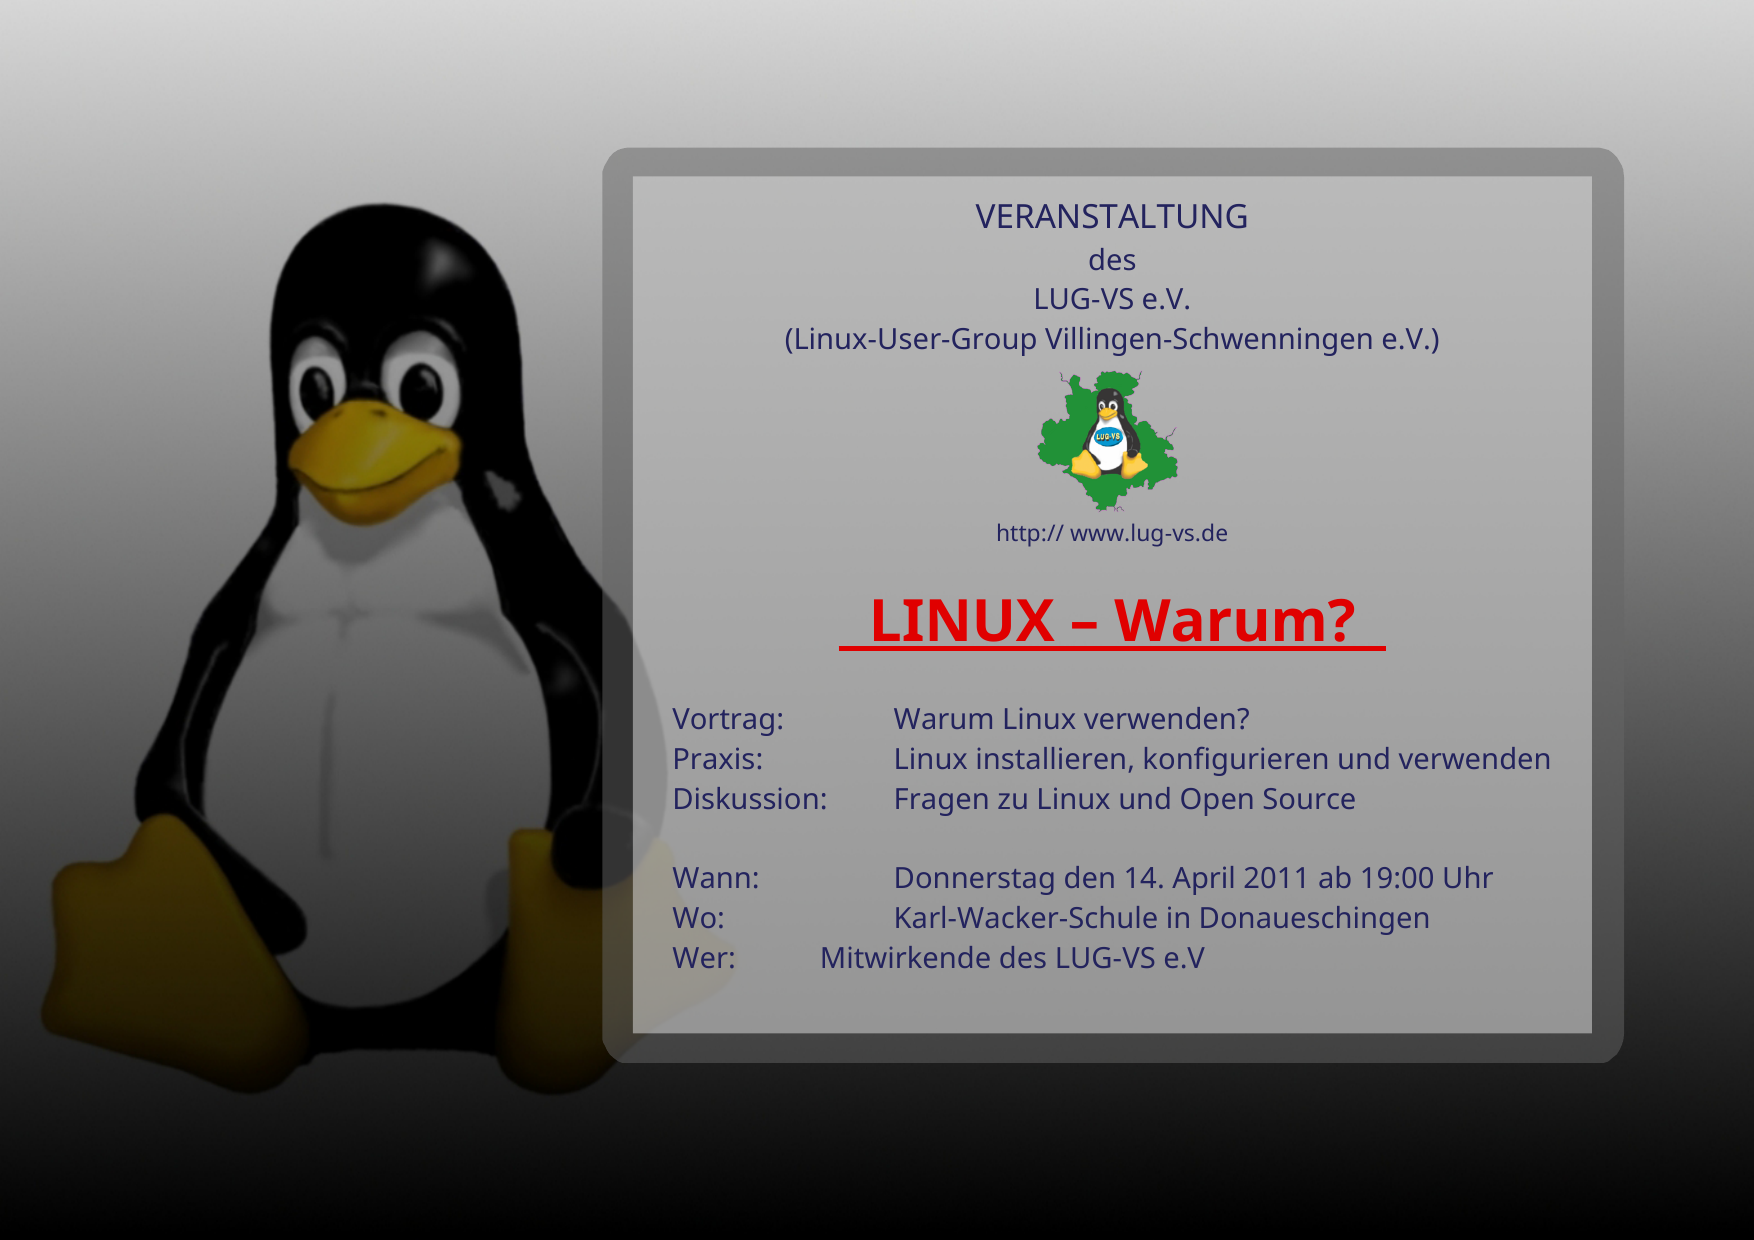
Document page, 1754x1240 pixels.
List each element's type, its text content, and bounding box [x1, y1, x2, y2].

text_box VERANSTALTUNG des LUG-VS e.V. (Linux-User-Group Villingen-Schwenningen e.V.) http:// www.lug-vs.de LINUX – Warum? Vortrag: Warum Linux verwenden? Praxis: Linux installieren, konfigurieren und verwenden Diskussion: Fragen zu Linux und Open Source Wann: Donnerstag den 14. April 2011 ab 19:00 Uhr Wo: Karl-Wacker-Schule in Donaueschingen Wer: Mitwirkende des LUG-VS e.V [632, 176, 1592, 1034]
picture [0, 0, 1754, 1240]
text_box [602, 147, 1625, 1063]
